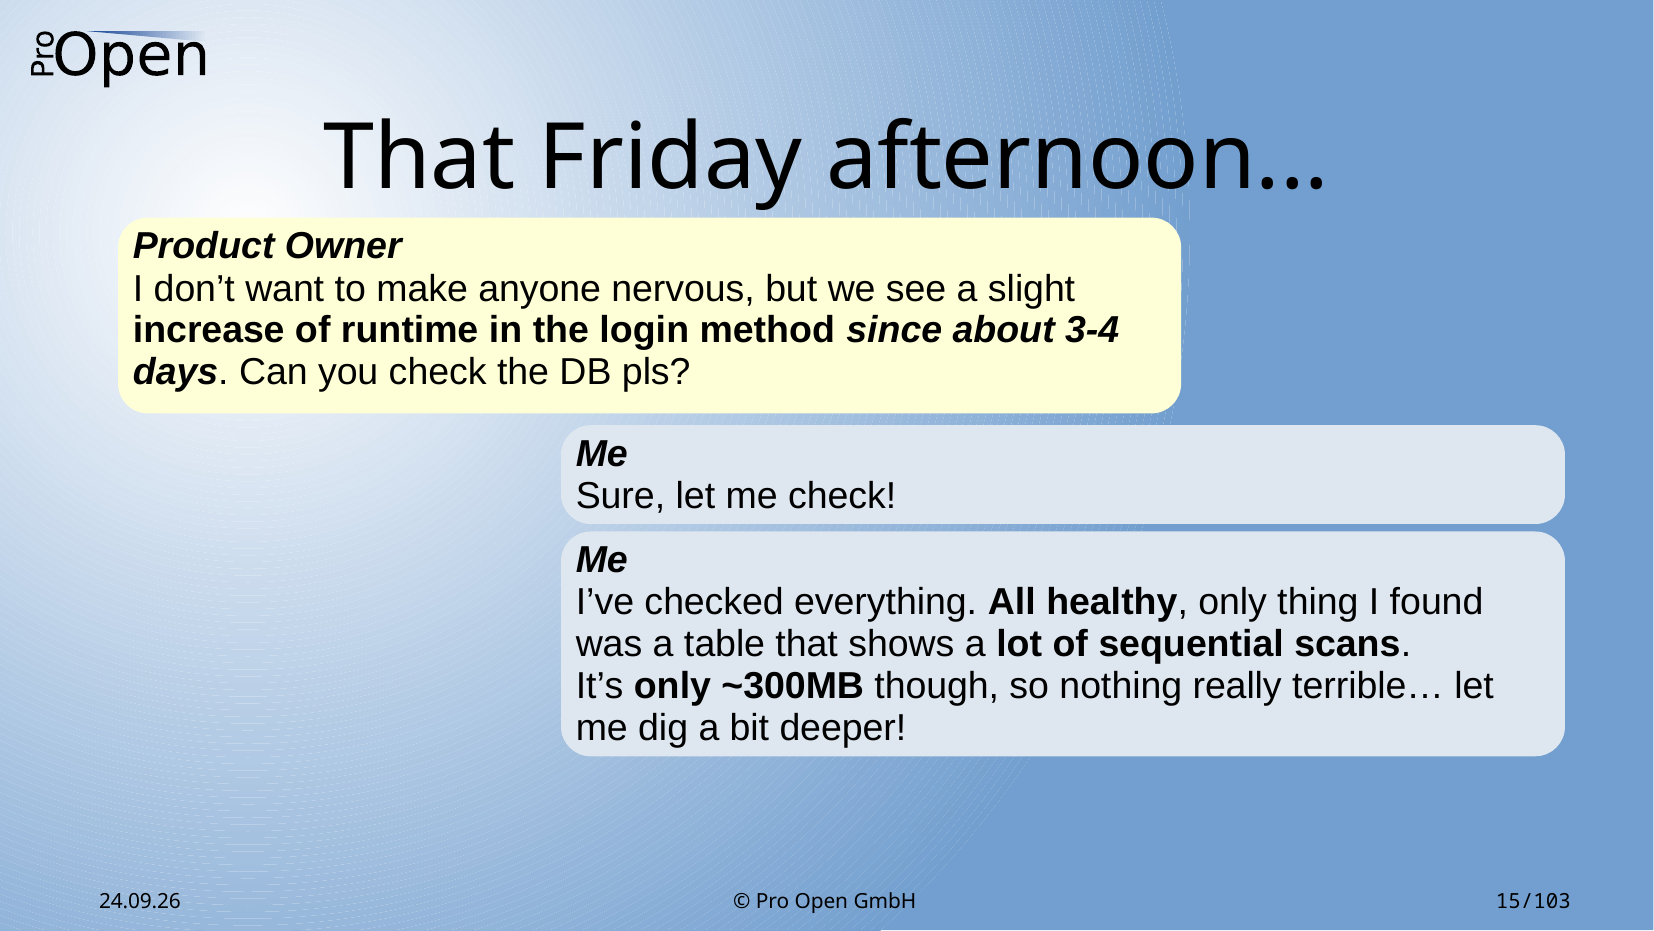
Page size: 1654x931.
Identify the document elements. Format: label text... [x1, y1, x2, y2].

text_box Product Owner I don’t want to make anyone nervous, but we see a slight increase of runtime in the login method since about 3-4 days. Can you check the DB pls? [118, 217, 1182, 414]
title That Friday afternoon... [82, 88, 1571, 218]
text_box Me Sure, let me check! [561, 425, 1565, 524]
text_box Me I’ve checked everything. All healthy, only thing I found was a table that shows a lot of sequential scans. It’s only ~300MB though, so nothing really terrible… let me dig a bit deeper! [561, 531, 1565, 757]
